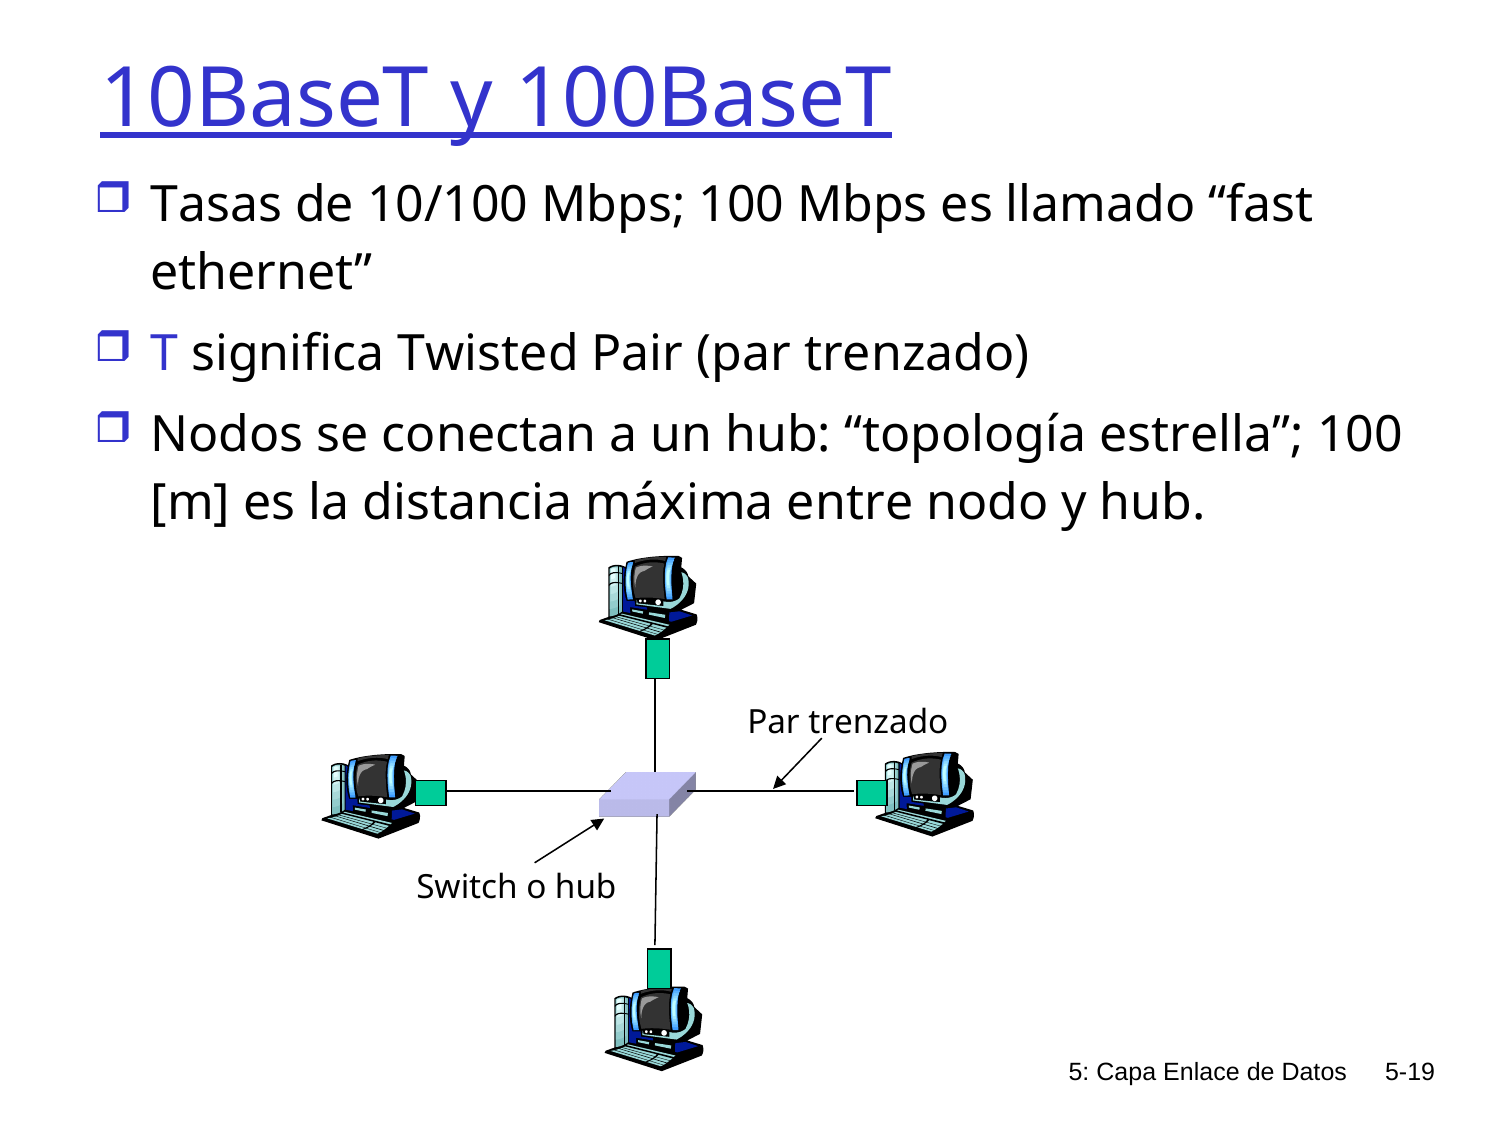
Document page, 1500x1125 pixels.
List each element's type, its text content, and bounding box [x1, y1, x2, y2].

list Tasas de 10/100 Mbps; 100 Mbps es llamado “fast ethernet” T significa Twisted Pair (par trenzado) Nodos se conectan a un hub: “topología estrella”; 100 [m] es la distancia máxima entre nodo y hub. [79, 160, 1463, 505]
picture [875, 751, 976, 837]
text_box [599, 772, 695, 816]
text_box Par trenzado [732, 692, 964, 749]
picture [598, 555, 699, 641]
picture [604, 985, 705, 1072]
text_box [645, 638, 670, 679]
picture [321, 753, 422, 839]
text_box Switch o hub [401, 857, 632, 913]
title 10BaseT y 100BaseT [85, 0, 1361, 160]
